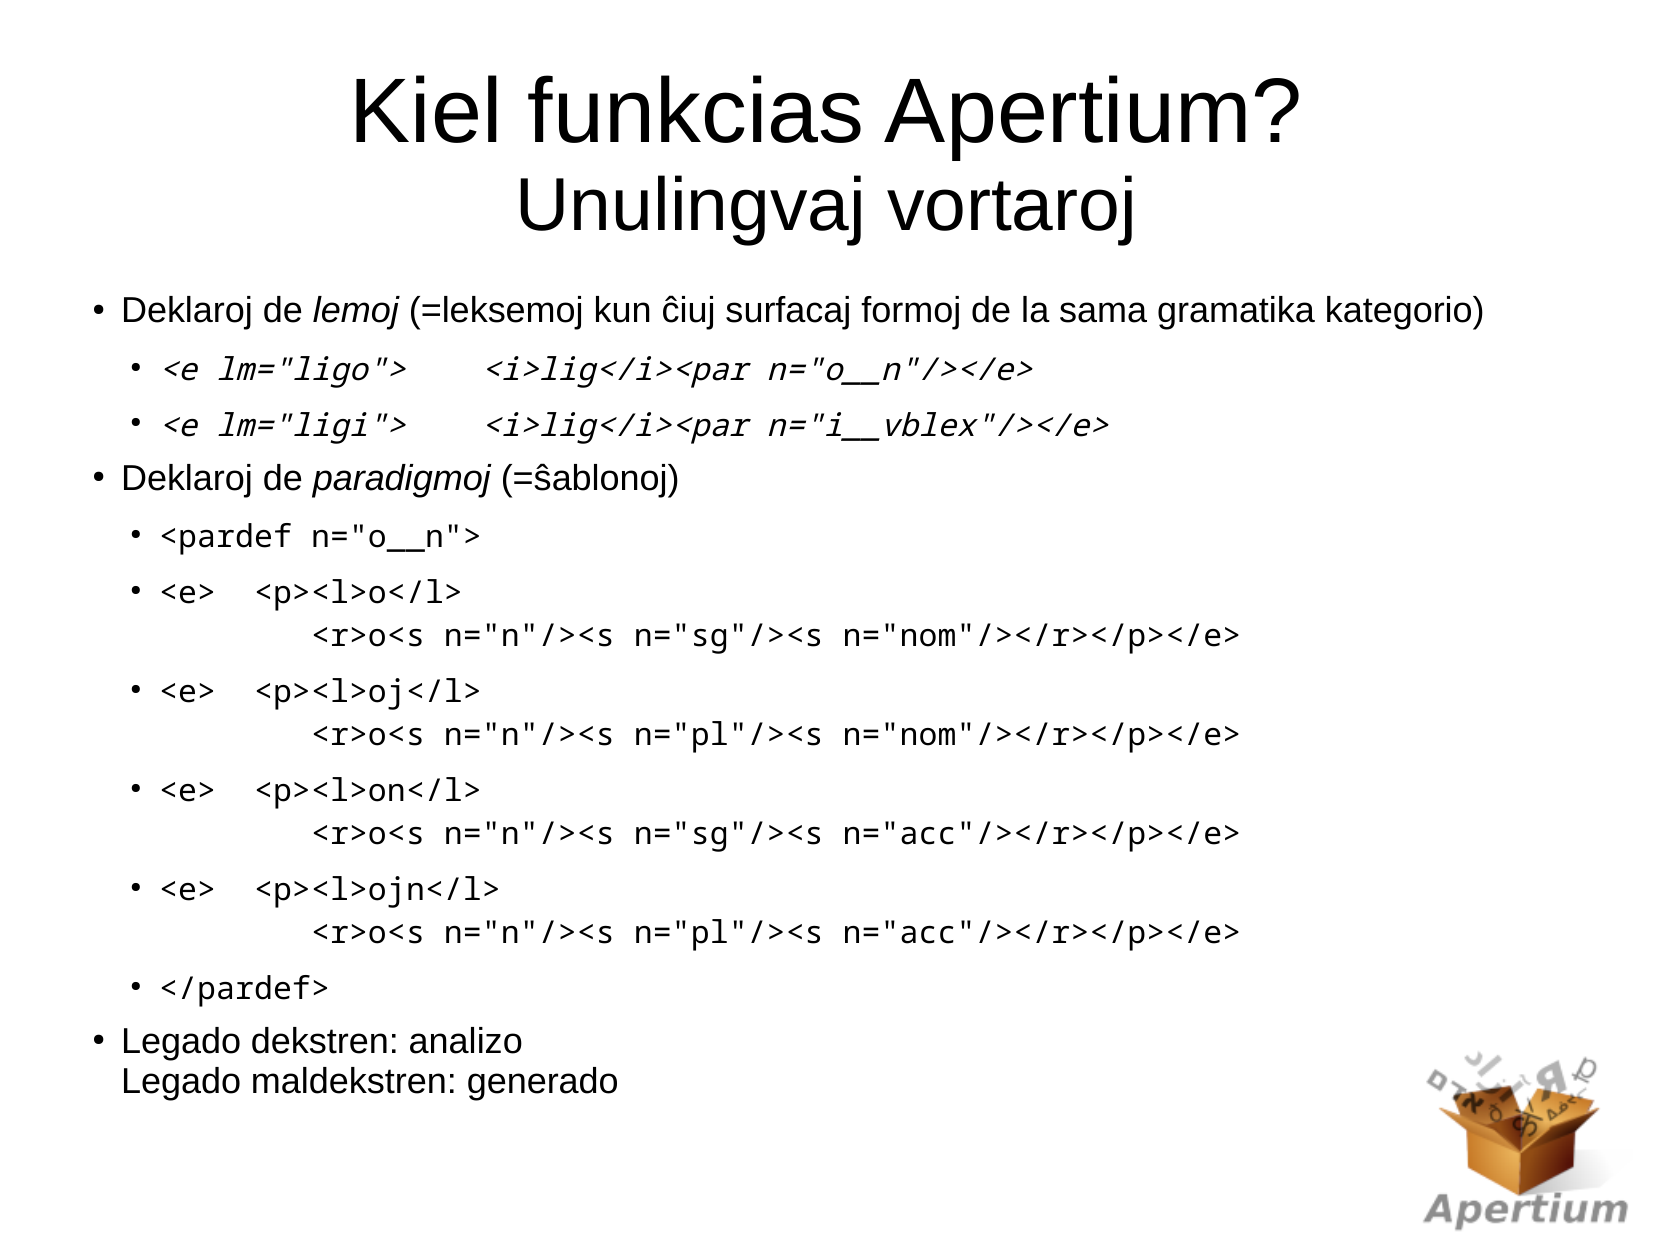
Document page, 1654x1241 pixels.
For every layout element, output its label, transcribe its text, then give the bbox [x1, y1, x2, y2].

title Kiel funkcias Apertium? Unulingvaj vortaroj [82, 56, 1571, 250]
list Deklaroj de lemoj (=leksemoj kun ĉiuj surfacaj formoj de la sama gramatika kategorio) <e lm="ligo"> <i>lig</i><par n="o__n"/></e> <e lm="ligi"> <i>lig</i><par n="i__vblex"/></e> Deklaroj de paradigmoj (=ŝablonoj) <pardef n="o__n"> <e> <p><l>o</l> <r>o<s n="n"/><s n="sg"/><s n="nom"/></r></p></e> <e> <p><l>oj</l> <r>o<s n="n"/><s n="pl"/><s n="nom"/></r></p></e> <e> <p><l>on</l> <r>o<s n="n"/><s n="sg"/><s n="acc"/></r></p></e> <e> <p><l>ojn</l> <r>o<s n="n"/><s n="pl"/><s n="acc"/></r></p></e> </pardef> Legado dekstren: analizo Legado maldekstren: generado [82, 290, 1571, 1109]
picture [1417, 1033, 1633, 1241]
